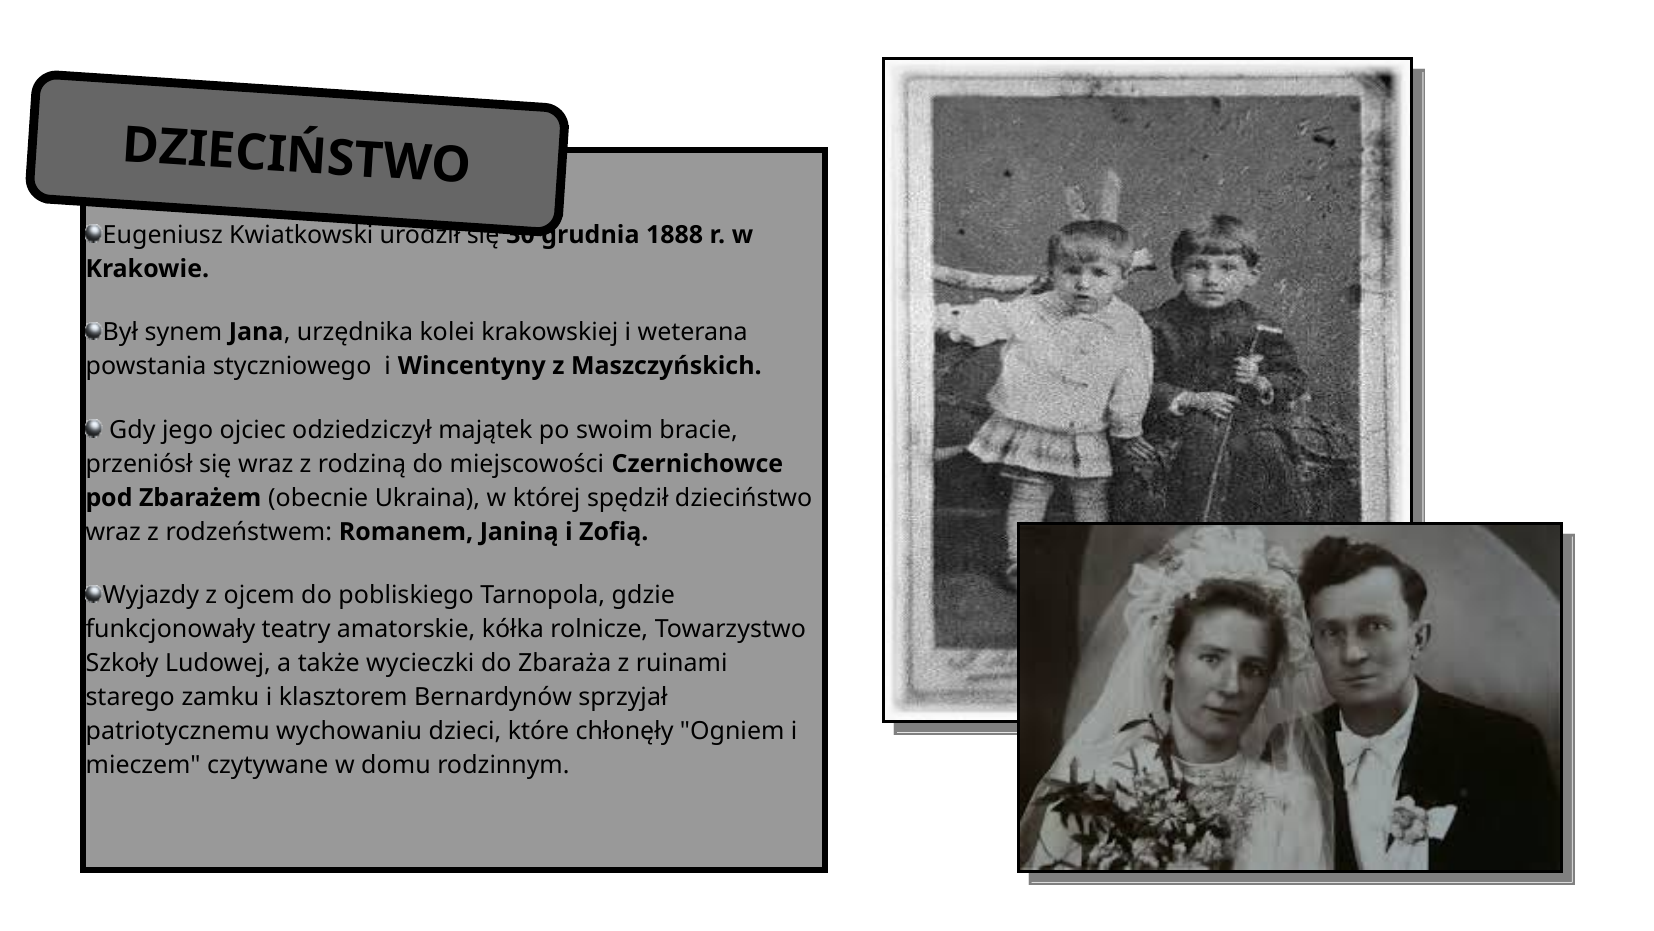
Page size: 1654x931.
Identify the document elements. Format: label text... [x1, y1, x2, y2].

list Eugeniusz Kwiatkowski urodził się 30 grudnia 1888 r. w Krakowie. Był synem Jana, urzędnika kolei krakowskiej i weterana powstania styczniowego i Wincentyny z Maszczyńskich. Gdy jego ojciec odziedziczył majątek po swoim bracie, przeniósł się wraz z rodziną do miejscowości Czernichowce pod Zbarażem (obecnie Ukraina), w której spędził dzieciństwo wraz z rodzeństwem: Romanem, Janiną i Zofią. Wyjazdy z ojcem do pobliskiego Tarnopola, gdzie funkcjonowały teatry amatorskie, kółka rolnicze, Towarzystwo Szkoły Ludowej, a także wycieczki do Zbaraża z ruinami starego zamku i klasztorem Bernardynów sprzyjał patriotycznemu wychowaniu dzieci, które chłonęły "Ogniem i mieczem" czytywane w domu rodzinnym. [82, 150, 826, 871]
picture [1020, 525, 1561, 871]
picture [885, 60, 1411, 721]
text_box Dzieciństwo [30, 75, 565, 232]
